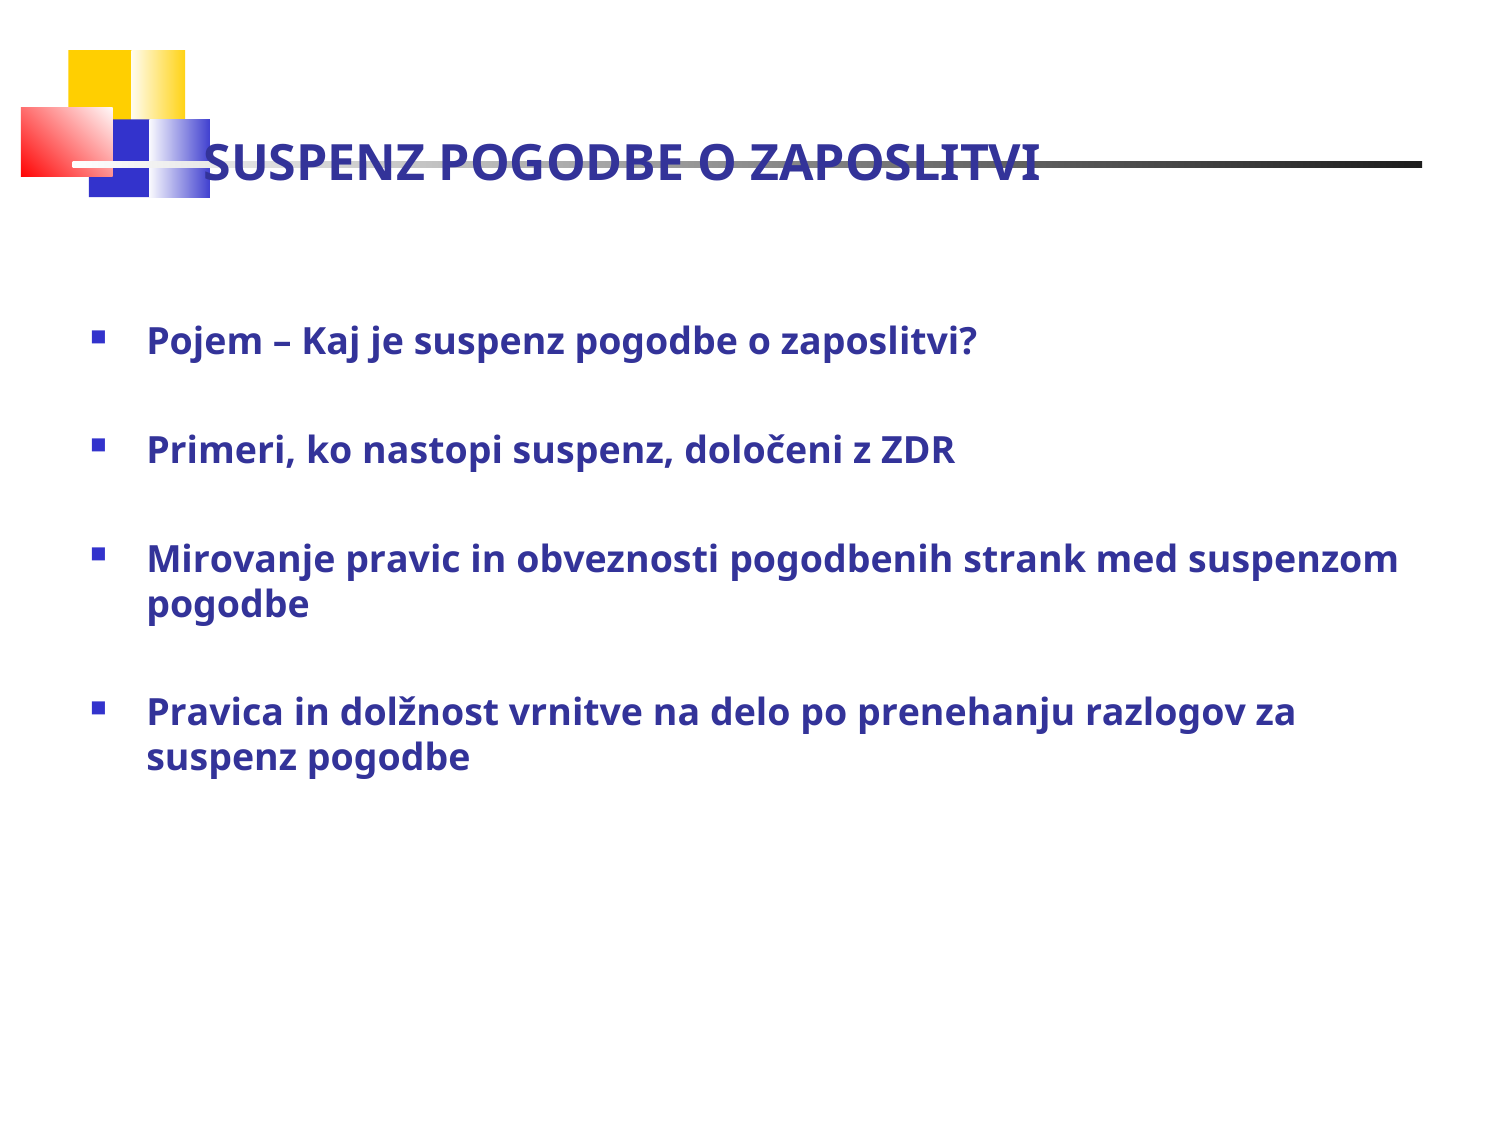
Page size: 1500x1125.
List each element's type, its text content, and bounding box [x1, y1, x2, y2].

title SUSPENZ POGODBE O ZAPOSLITVI [188, 35, 1468, 199]
list Pojem – Kaj je suspenz pogodbe o zaposlitvi? Primeri, ko nastopi suspenz, določeni z ZDR Mirovanje pravic in obveznosti pogodbenih strank med suspenzom pogodbe Pravica in dolžnost vrnitve na delo po prenehanju razlogov za suspenz pogodbe [75, 255, 1426, 1005]
